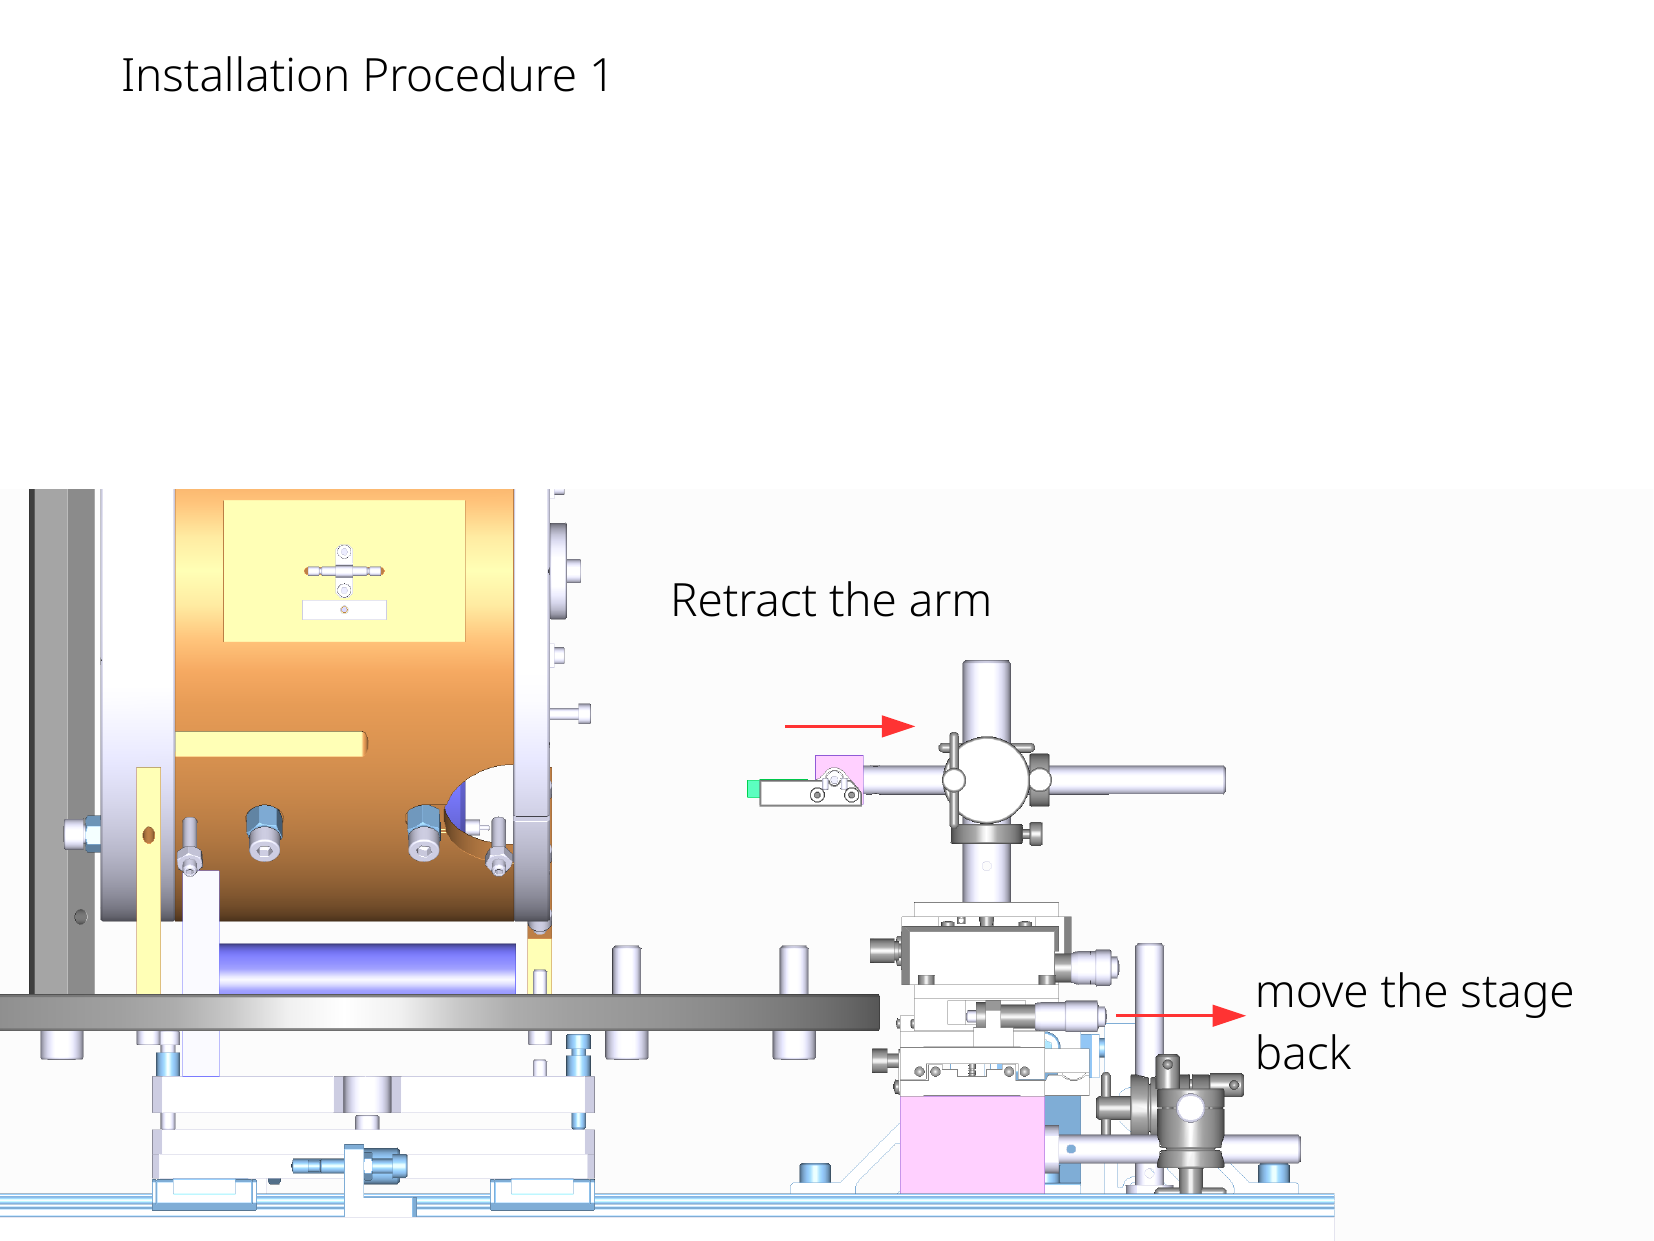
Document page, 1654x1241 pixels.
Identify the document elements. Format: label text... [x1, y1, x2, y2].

text_box move the stage back [1240, 950, 1622, 1079]
picture [0, 489, 1654, 1241]
text_box Installation Procedure 1 [106, 35, 675, 107]
text_box Retract the arm [655, 560, 1062, 632]
